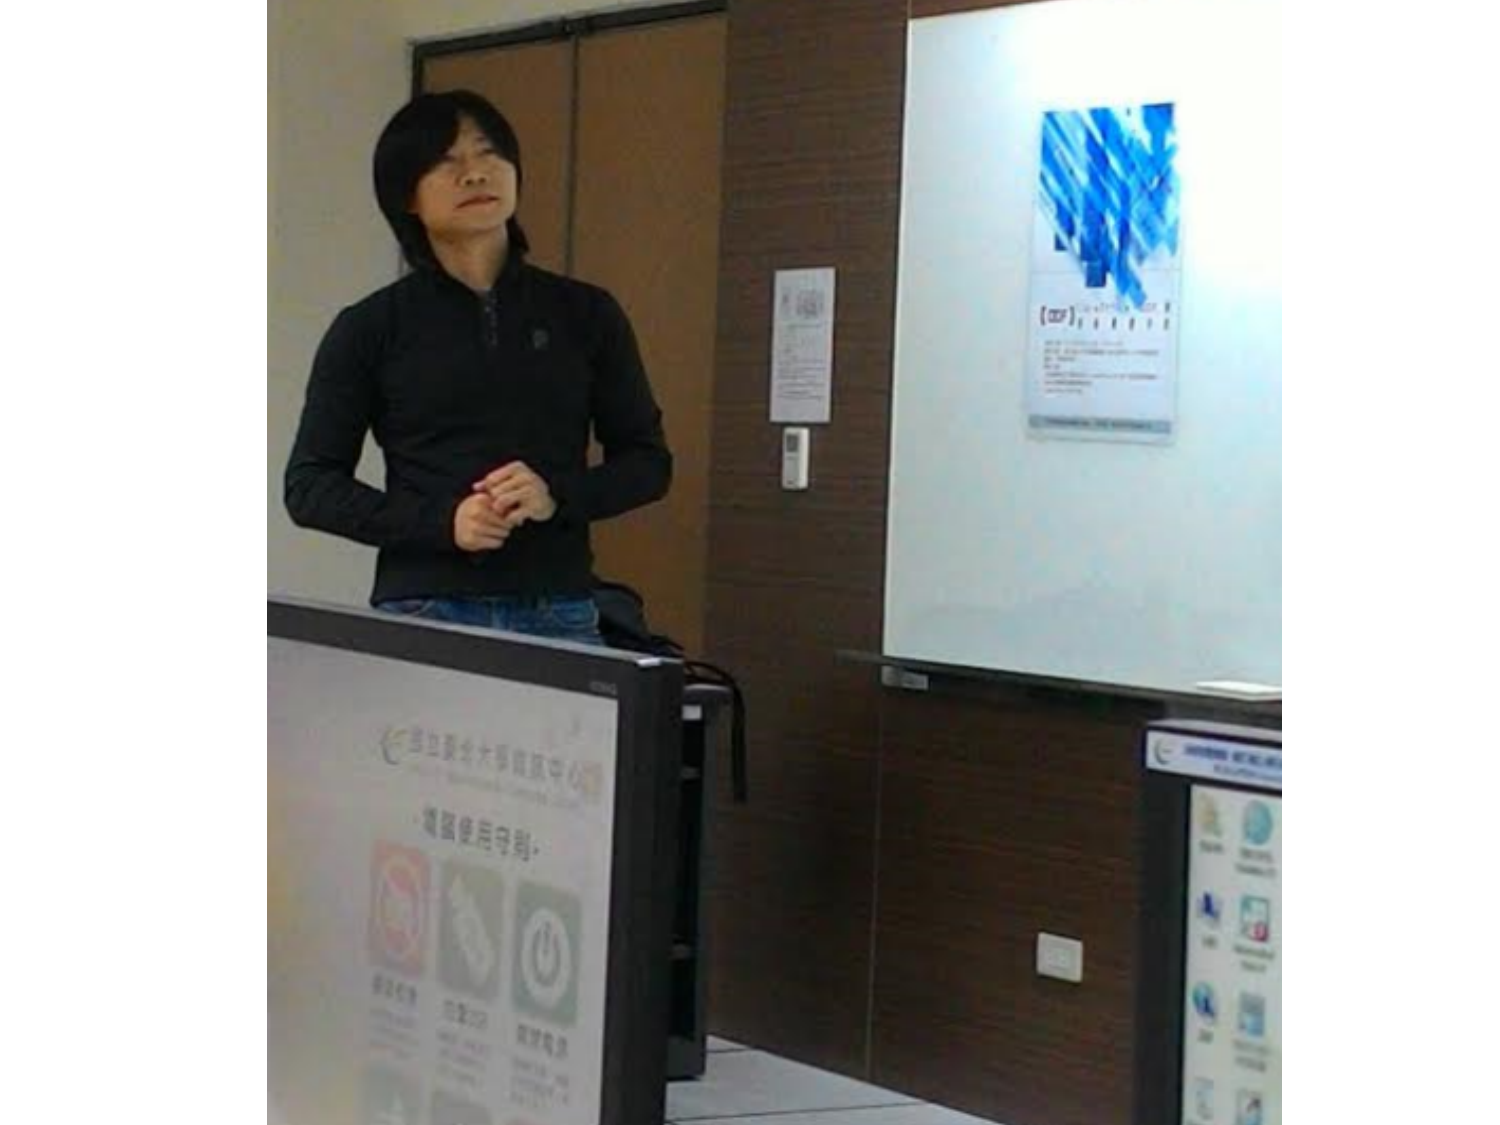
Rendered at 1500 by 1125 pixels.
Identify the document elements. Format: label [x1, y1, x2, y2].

picture [267, 0, 1282, 1125]
